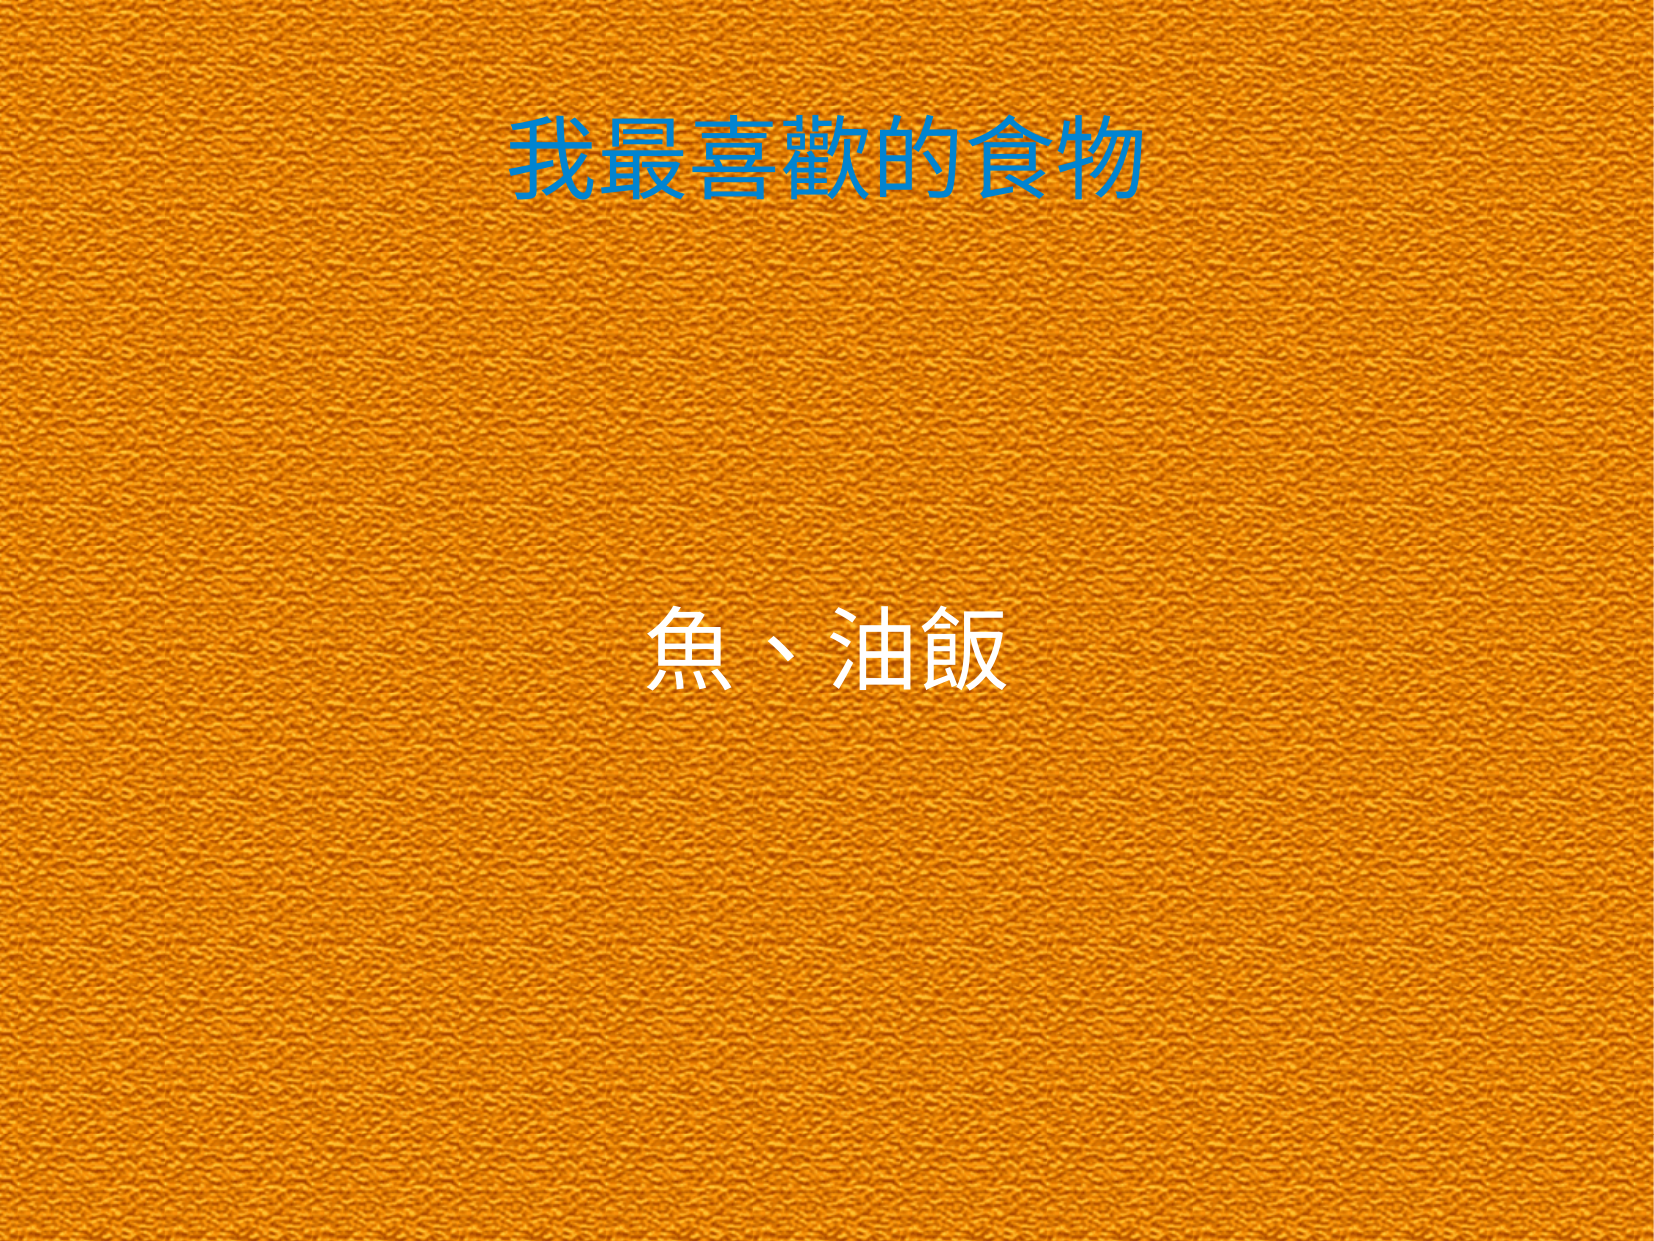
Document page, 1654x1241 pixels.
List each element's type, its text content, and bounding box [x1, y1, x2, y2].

picture [0, 0, 1654, 1241]
subtitle 魚、油飯 [82, 283, 1571, 1003]
title 我最喜歡的食物 [82, 49, 1571, 257]
